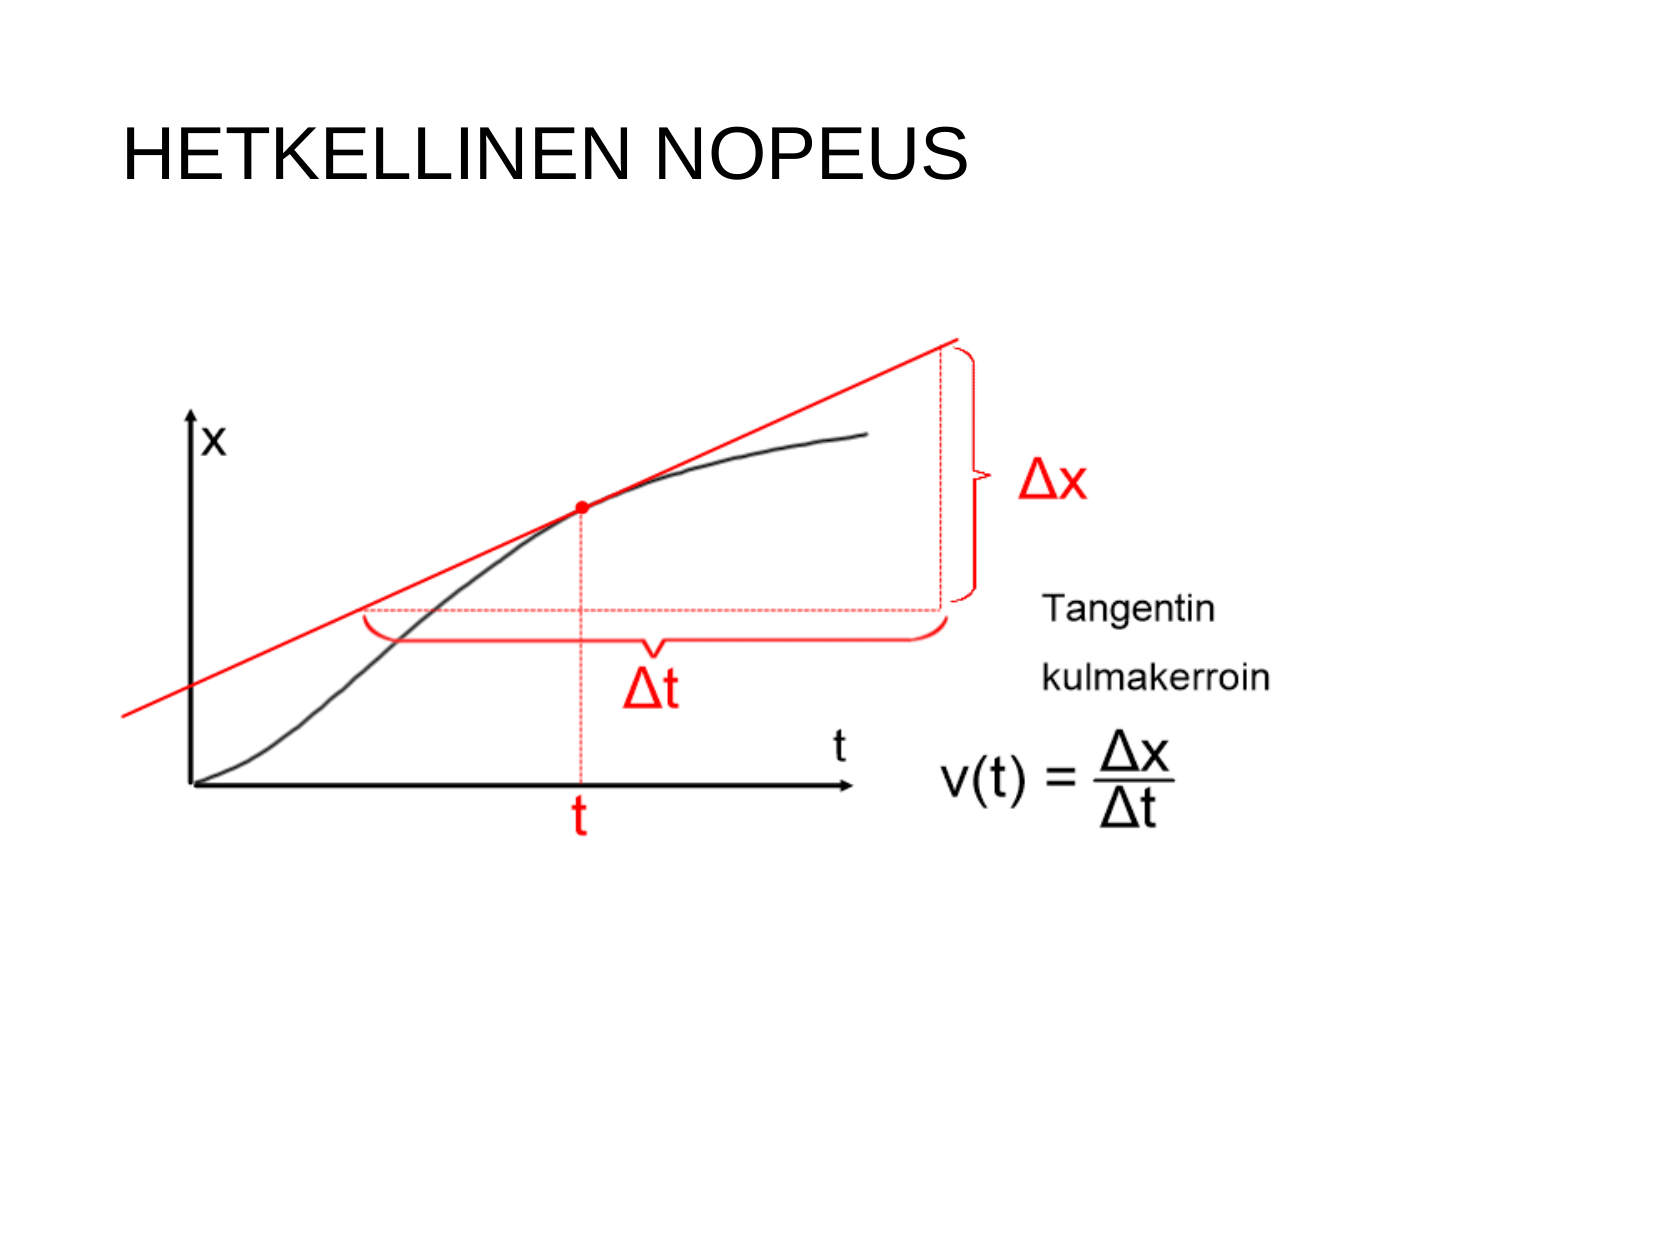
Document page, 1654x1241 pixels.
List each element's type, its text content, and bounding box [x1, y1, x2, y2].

picture [94, 302, 1317, 871]
text_box HETKELLINEN NOPEUS [106, 105, 1394, 213]
